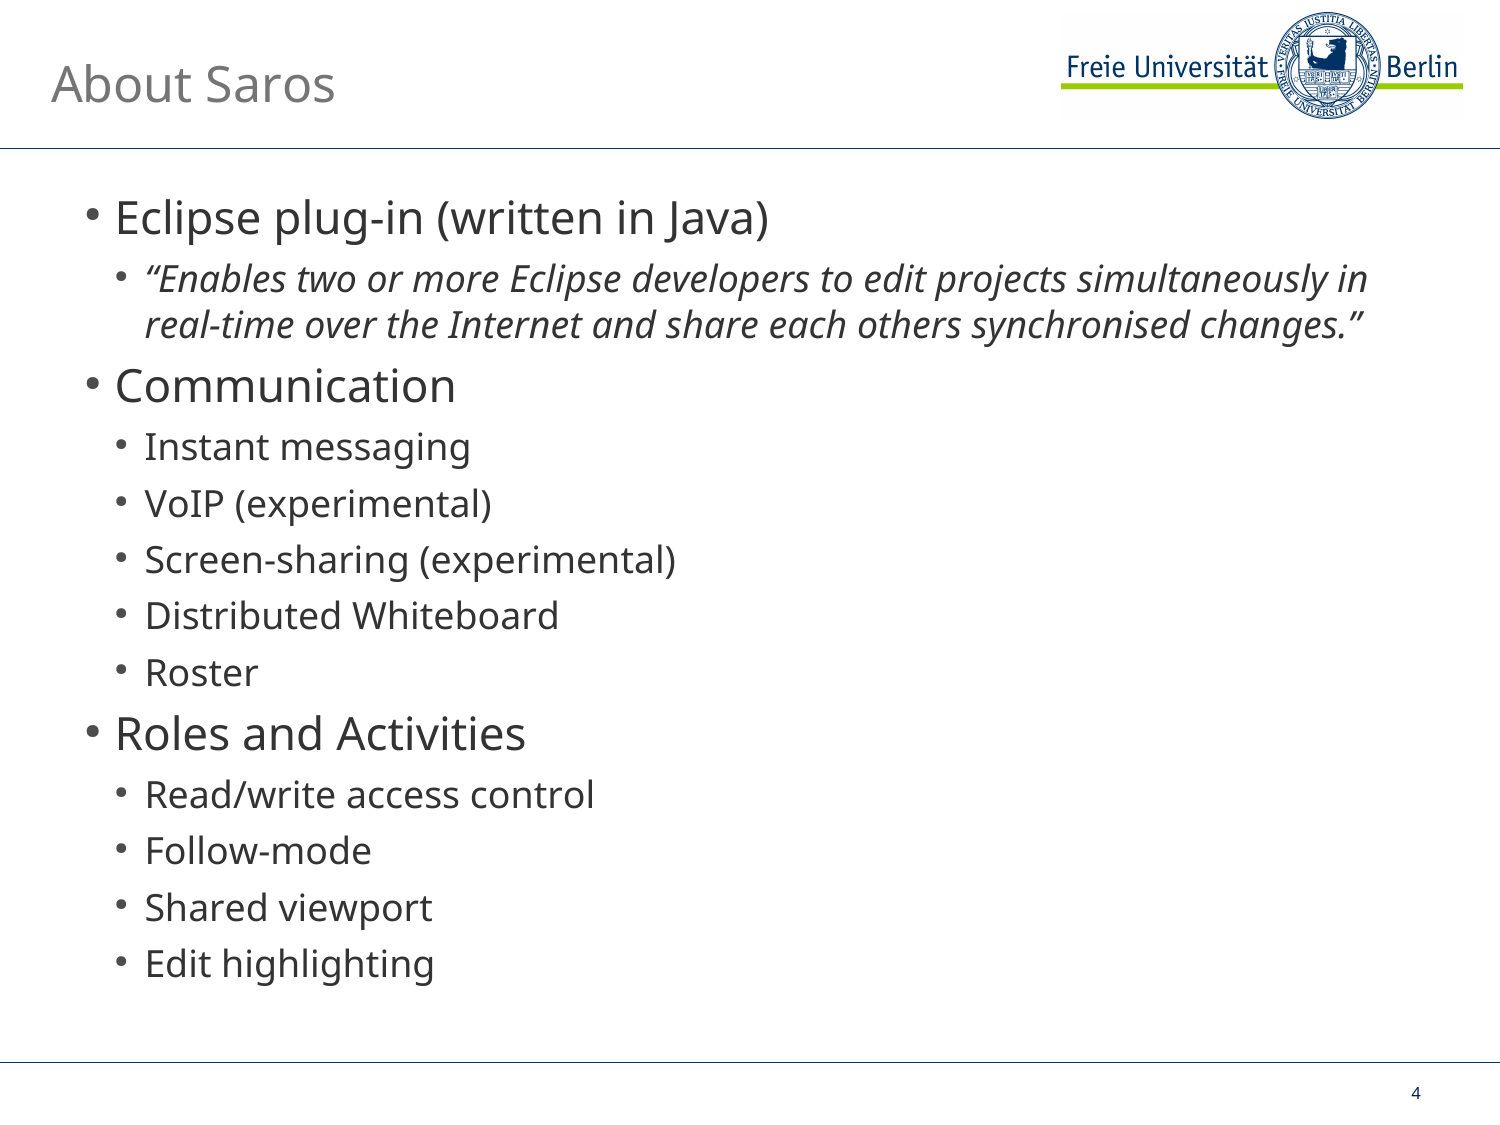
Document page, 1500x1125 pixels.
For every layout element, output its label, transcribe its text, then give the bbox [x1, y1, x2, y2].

title About Saros [51, 61, 1238, 113]
list Eclipse plug-in (written in Java) “Enables two or more Eclipse developers to edit projects simultaneously in real-time over the Internet and share each others synchronised changes.” Communication Instant messaging VoIP (experimental) Screen-sharing (experimental) Distributed Whiteboard Roster Roles and Activities Read/write access control Follow-mode Shared viewport Edit highlighting [54, 187, 1426, 1051]
picture [1061, 12, 1463, 119]
